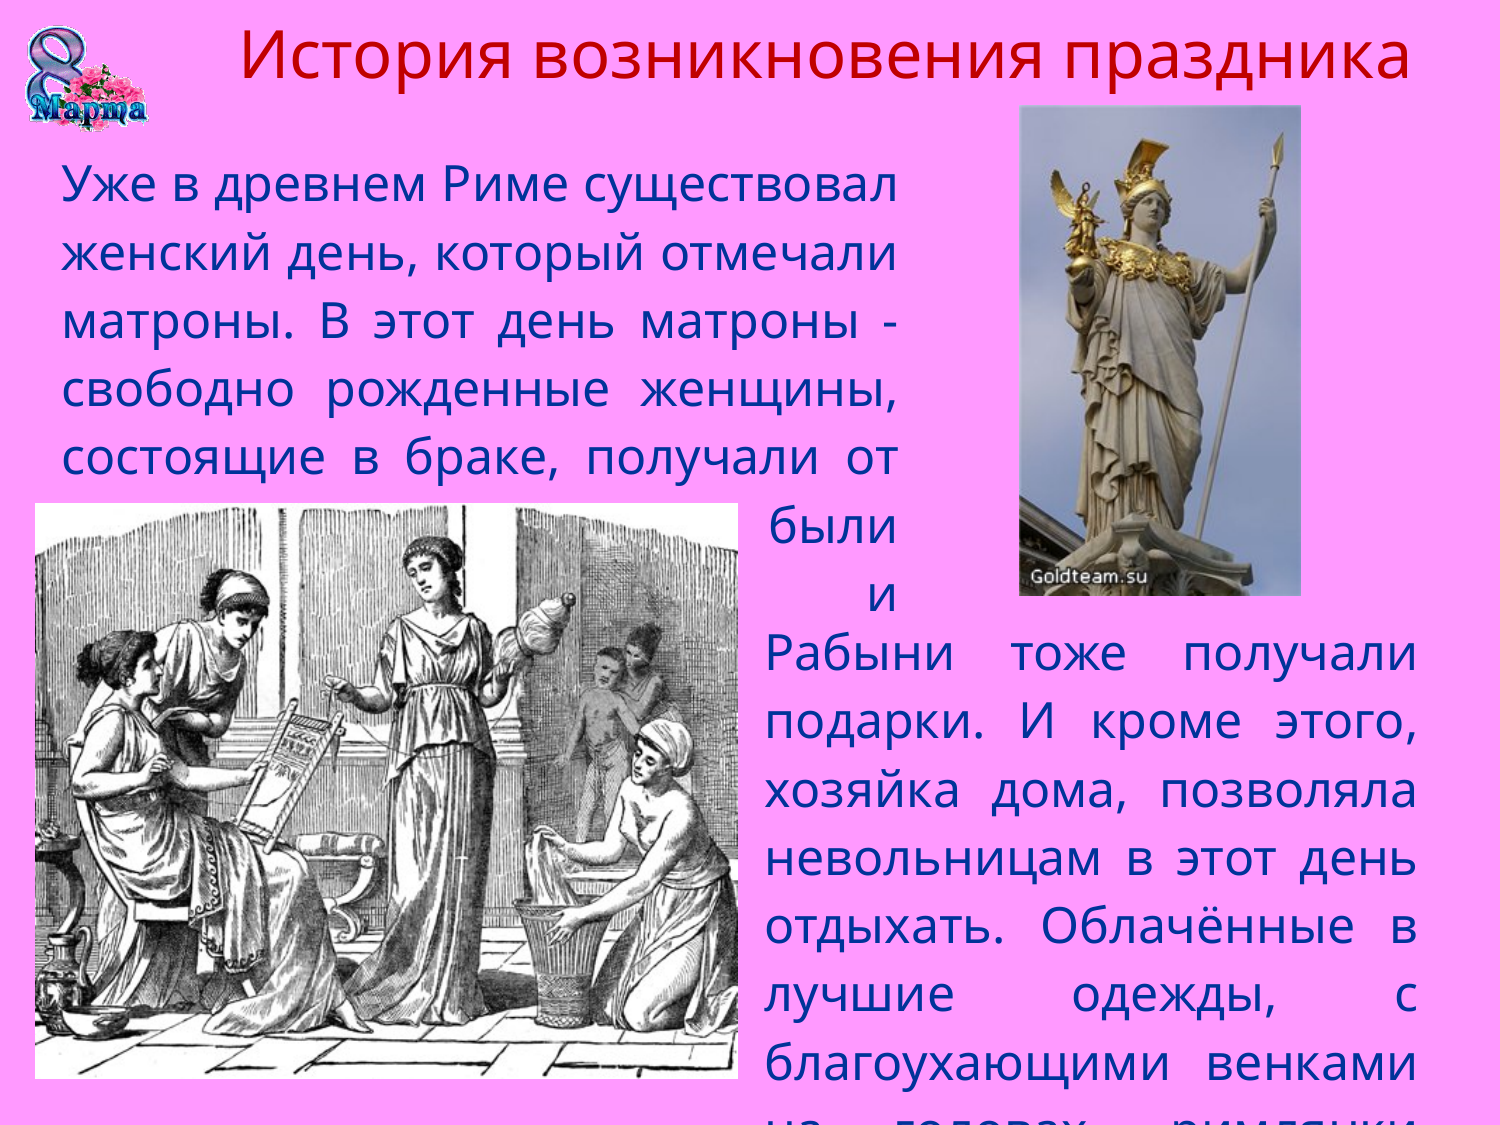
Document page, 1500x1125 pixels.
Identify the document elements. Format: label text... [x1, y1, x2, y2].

text_box История возникновения праздника [175, 0, 1477, 107]
text_box Уже в древнем Риме существовал женский день, который отмечали матроны. В этот день матроны - свободно рожденные женщины, состоящие в браке, получали от своих мужей подарки, были окружены любовью и вниманием [46, 140, 915, 703]
text_box Рабыни тоже получали подарки. И кроме этого, хозяйка дома, позволяла невольницам в этот день отдыхать. Облачённые в лучшие одежды, с благоухающими венками на головах, римлянки приходили в храм богини Весты - хранительницы домашнего очага [749, 609, 1477, 1125]
picture [35, 503, 738, 1079]
picture [1019, 105, 1301, 596]
